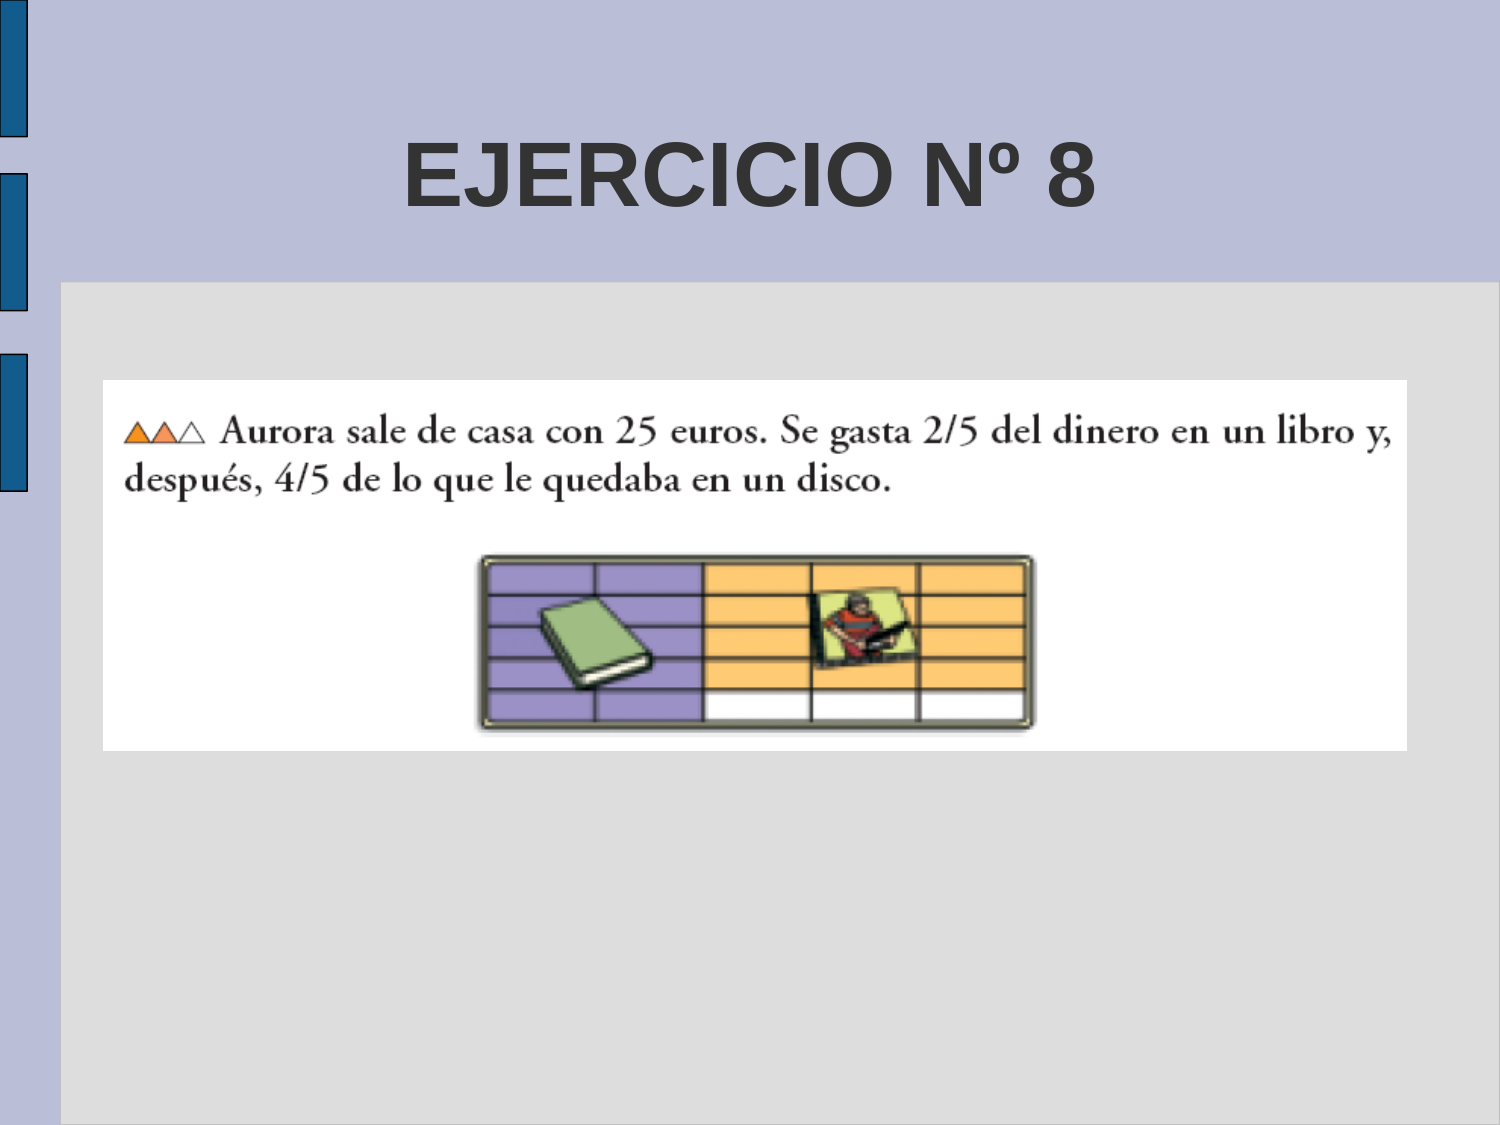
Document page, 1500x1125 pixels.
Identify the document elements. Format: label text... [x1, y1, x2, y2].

title EJERCICIO Nº 8 [110, 80, 1391, 271]
picture [103, 380, 1407, 751]
